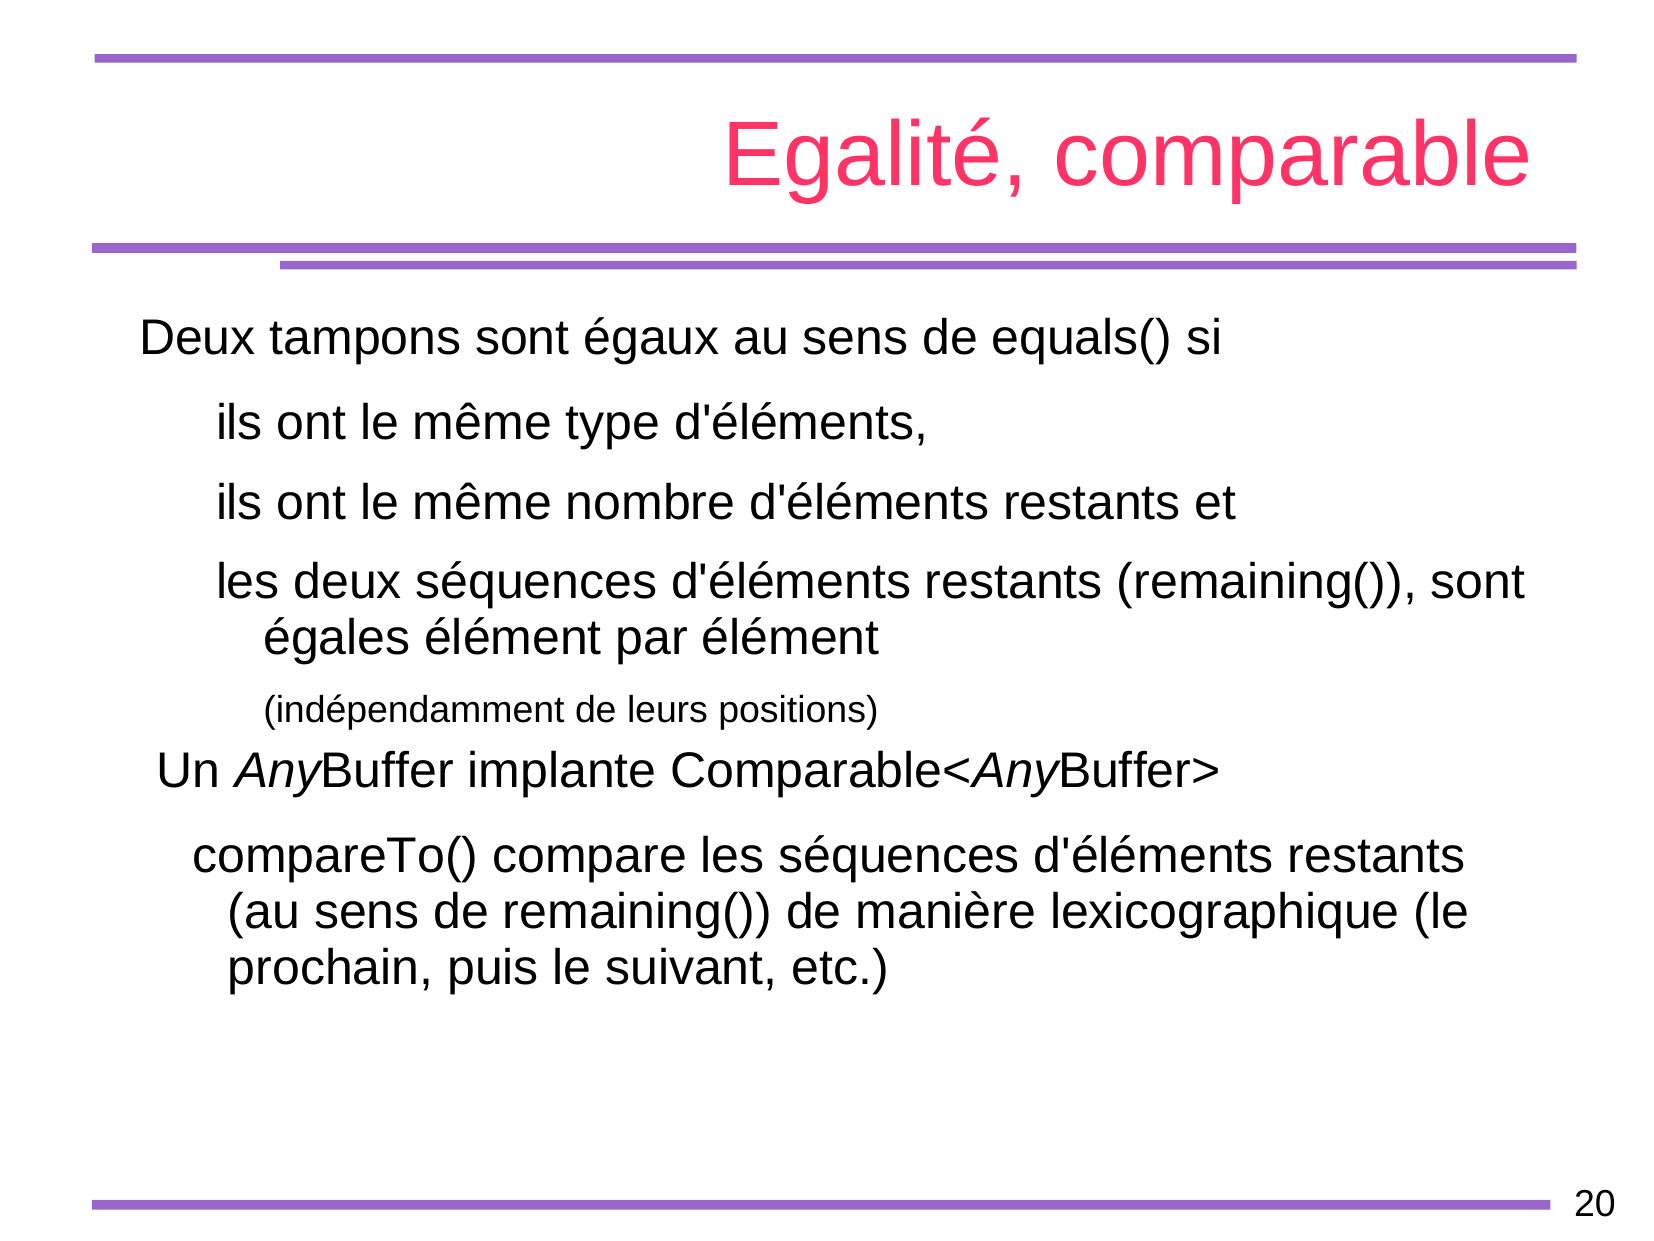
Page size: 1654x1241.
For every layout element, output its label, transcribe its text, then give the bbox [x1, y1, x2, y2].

title Egalité, comparable [121, 49, 1534, 257]
list Deux tampons sont égaux au sens de equals() si ils ont le même type d'éléments, ils ont le même nombre d'éléments restants et les deux séquences d'éléments restants (remaining()), sont égales élément par élément (indépendamment de leurs positions) Un AnyBuffer implante Comparable<AnyBuffer> compareTo() compare les séquences d'éléments restants (au sens de remaining()) de manière lexicographique (le prochain, puis le suivant, etc.) [121, 309, 1534, 1175]
